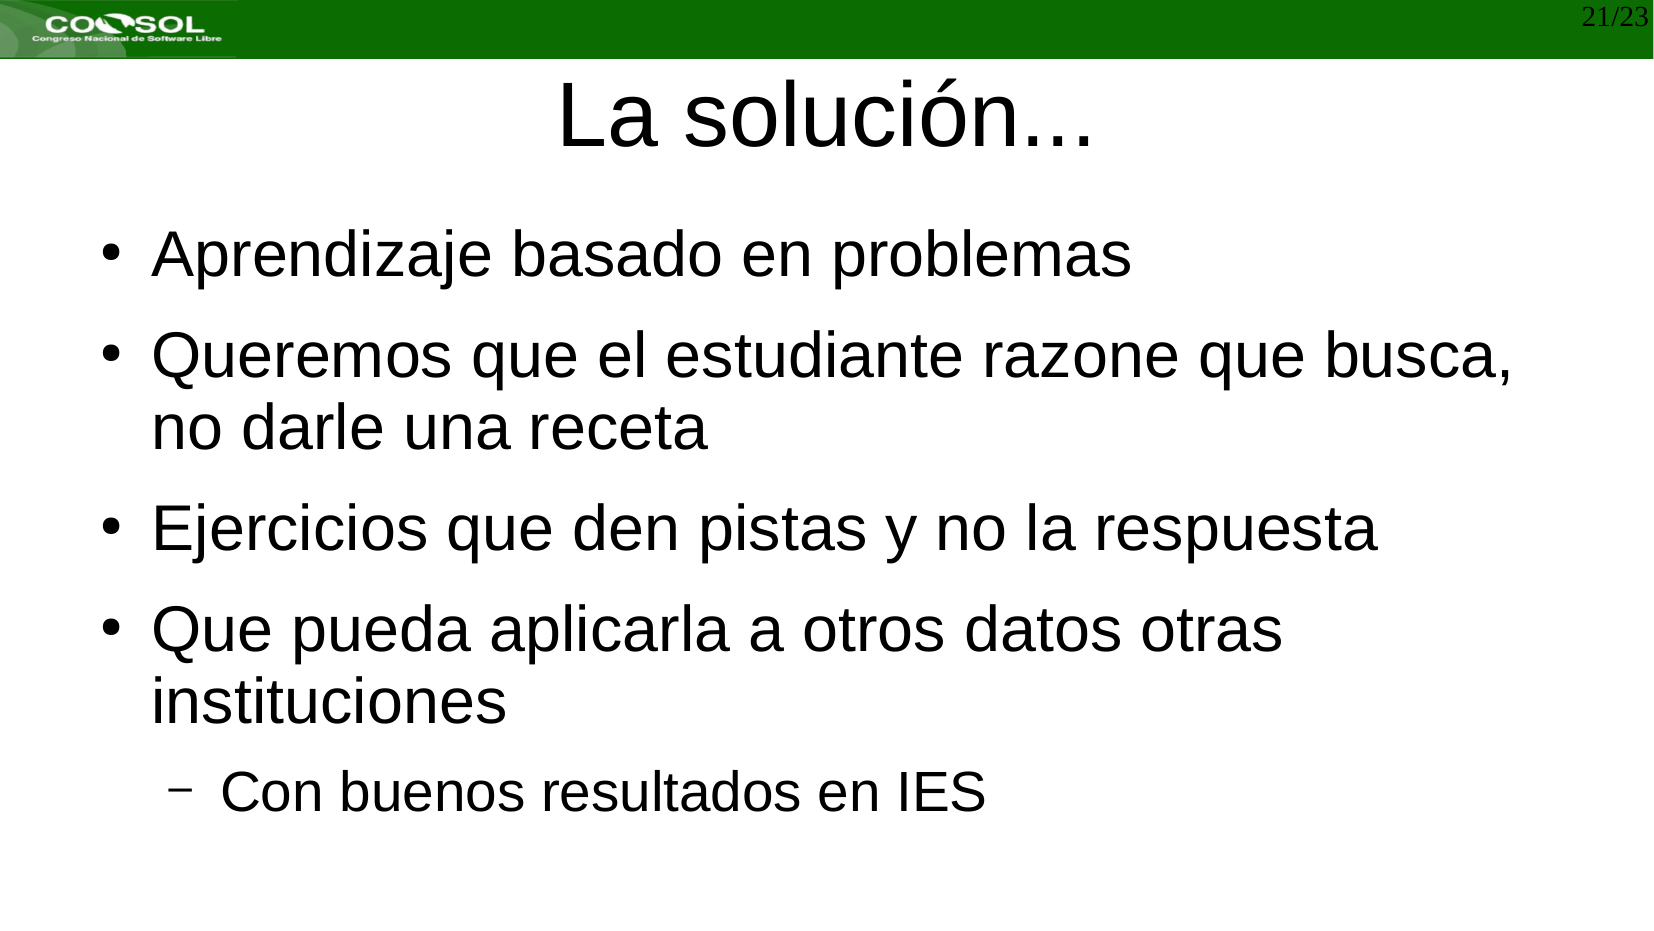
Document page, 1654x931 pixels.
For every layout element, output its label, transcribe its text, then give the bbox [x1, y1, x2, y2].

title La solución... [82, 37, 1571, 193]
list Aprendizaje basado en problemas Queremos que el estudiante razone que busca, no darle una receta Ejercicios que den pistas y no la respuesta Que pueda aplicarla a otros datos otras instituciones Con buenos resultados en IES [82, 217, 1571, 827]
picture [0, 0, 1654, 59]
